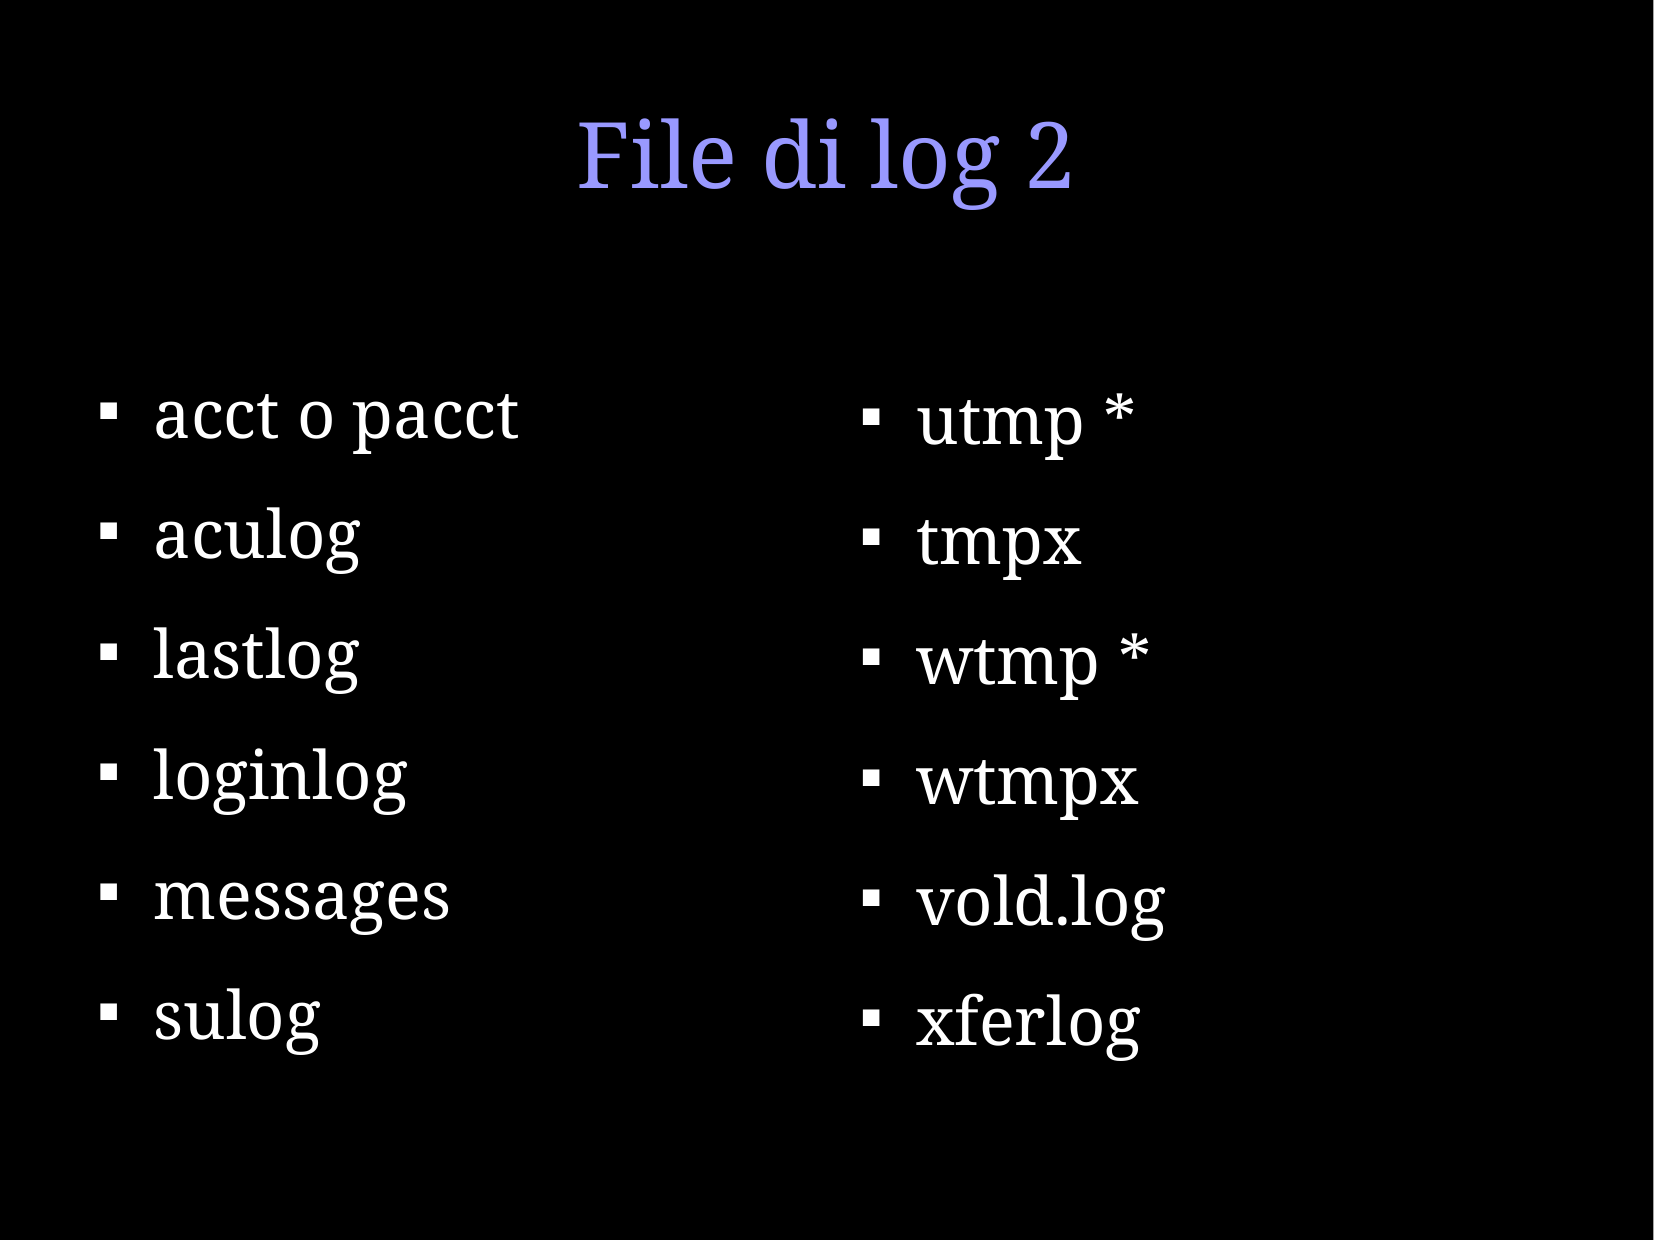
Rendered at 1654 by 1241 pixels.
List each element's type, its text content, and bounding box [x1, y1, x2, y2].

list acct o pacct aculog lastlog loginlog messages sulog [82, 366, 809, 1186]
list utmp * tmpx wtmp * wtmpx vold.log xferlog [845, 372, 1572, 1177]
title File di log 2 [82, 49, 1571, 257]
